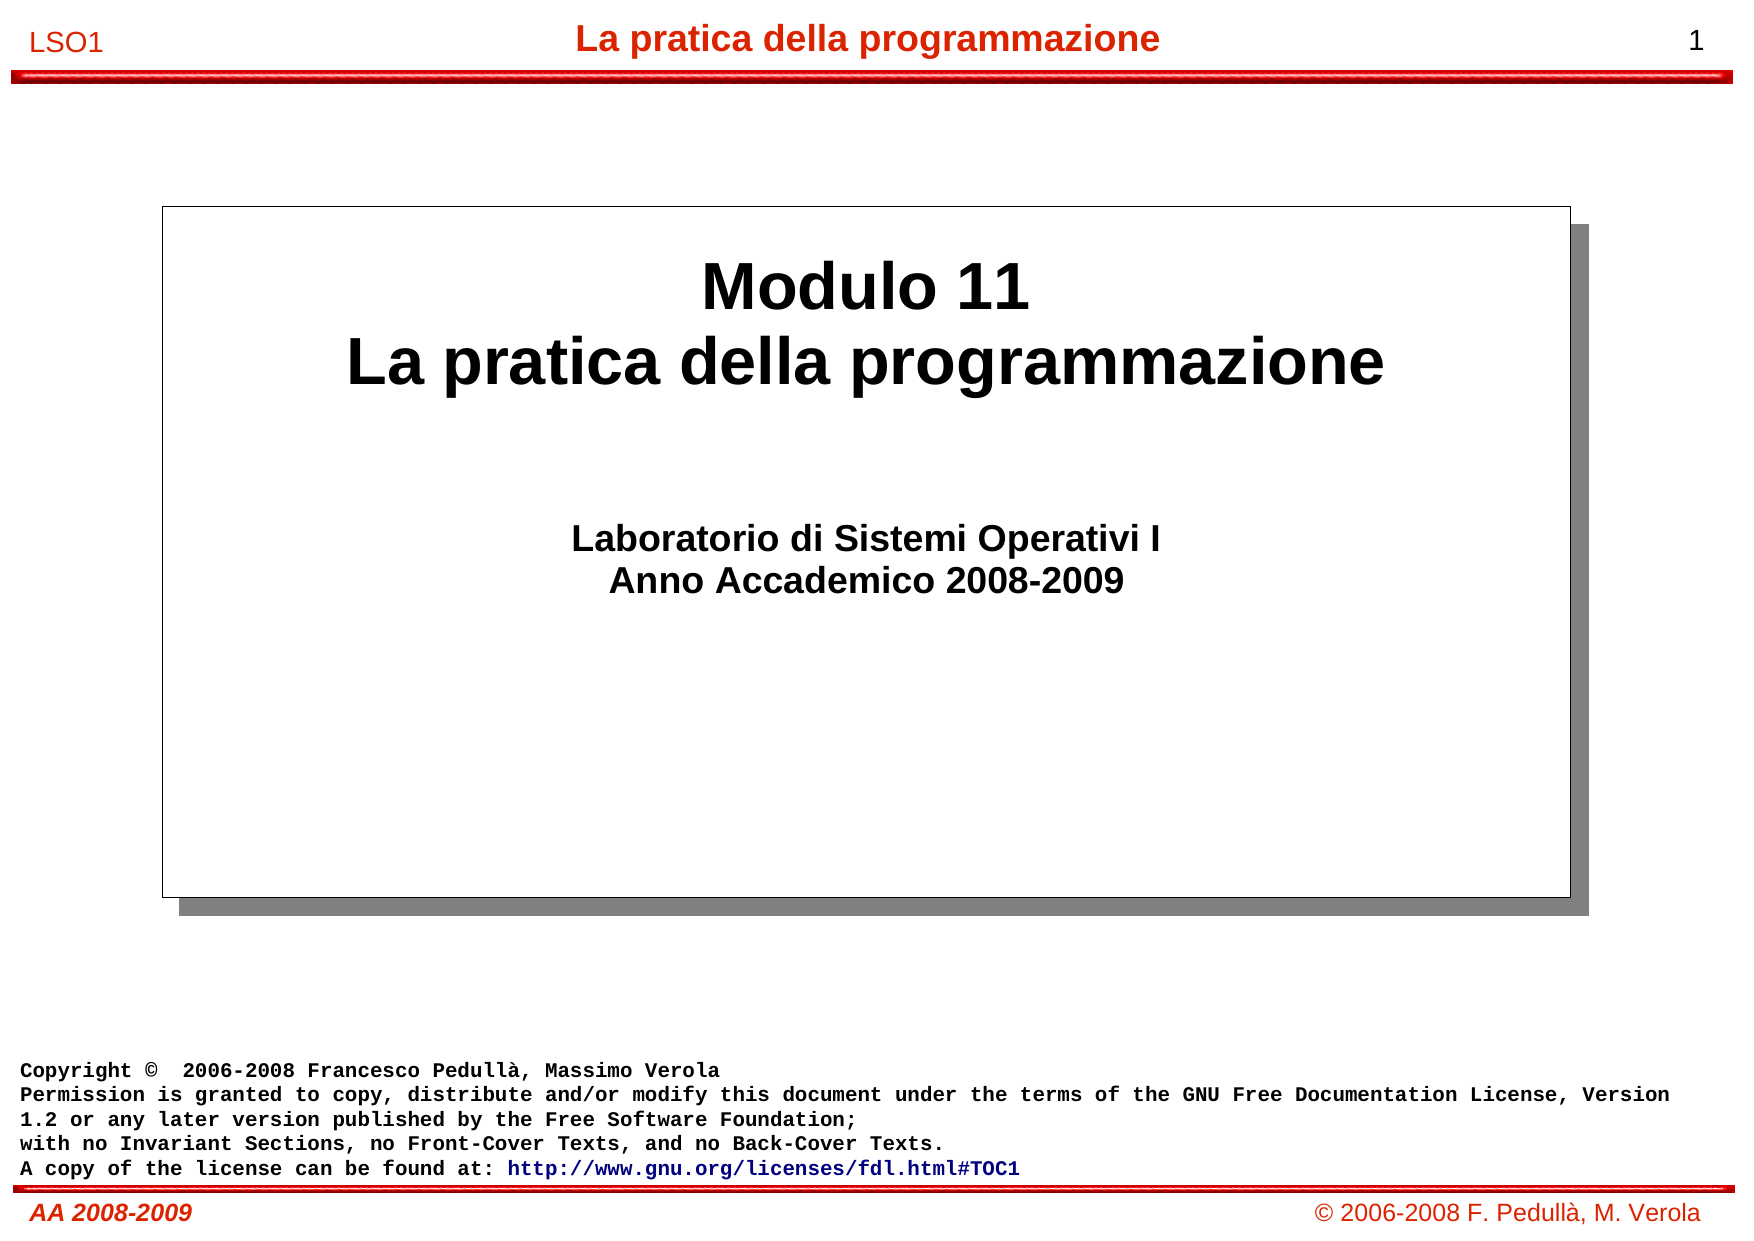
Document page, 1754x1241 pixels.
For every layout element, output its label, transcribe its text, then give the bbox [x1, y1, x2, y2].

picture [13, 1185, 1735, 1193]
picture [11, 70, 1733, 84]
text_box Copyright © 2006-2008 Francesco Pedullà, Massimo Verola Permission is granted to copy, distribute and/or modify this document under the terms of the GNU Free Documentation License, Version 1.2 or any later version published by the Free Software Foundation; with no Invariant Sections, no Front-Cover Texts, and no Back-Cover Texts. A copy of the license can be found at: http://www.gnu.org/licenses/fdl.html#TOC1 [19, 1058, 1708, 1184]
text_box Modulo 11 La pratica della programmazione Laboratorio di Sistemi Operativi I Anno Accademico 2008-2009 [162, 206, 1571, 898]
